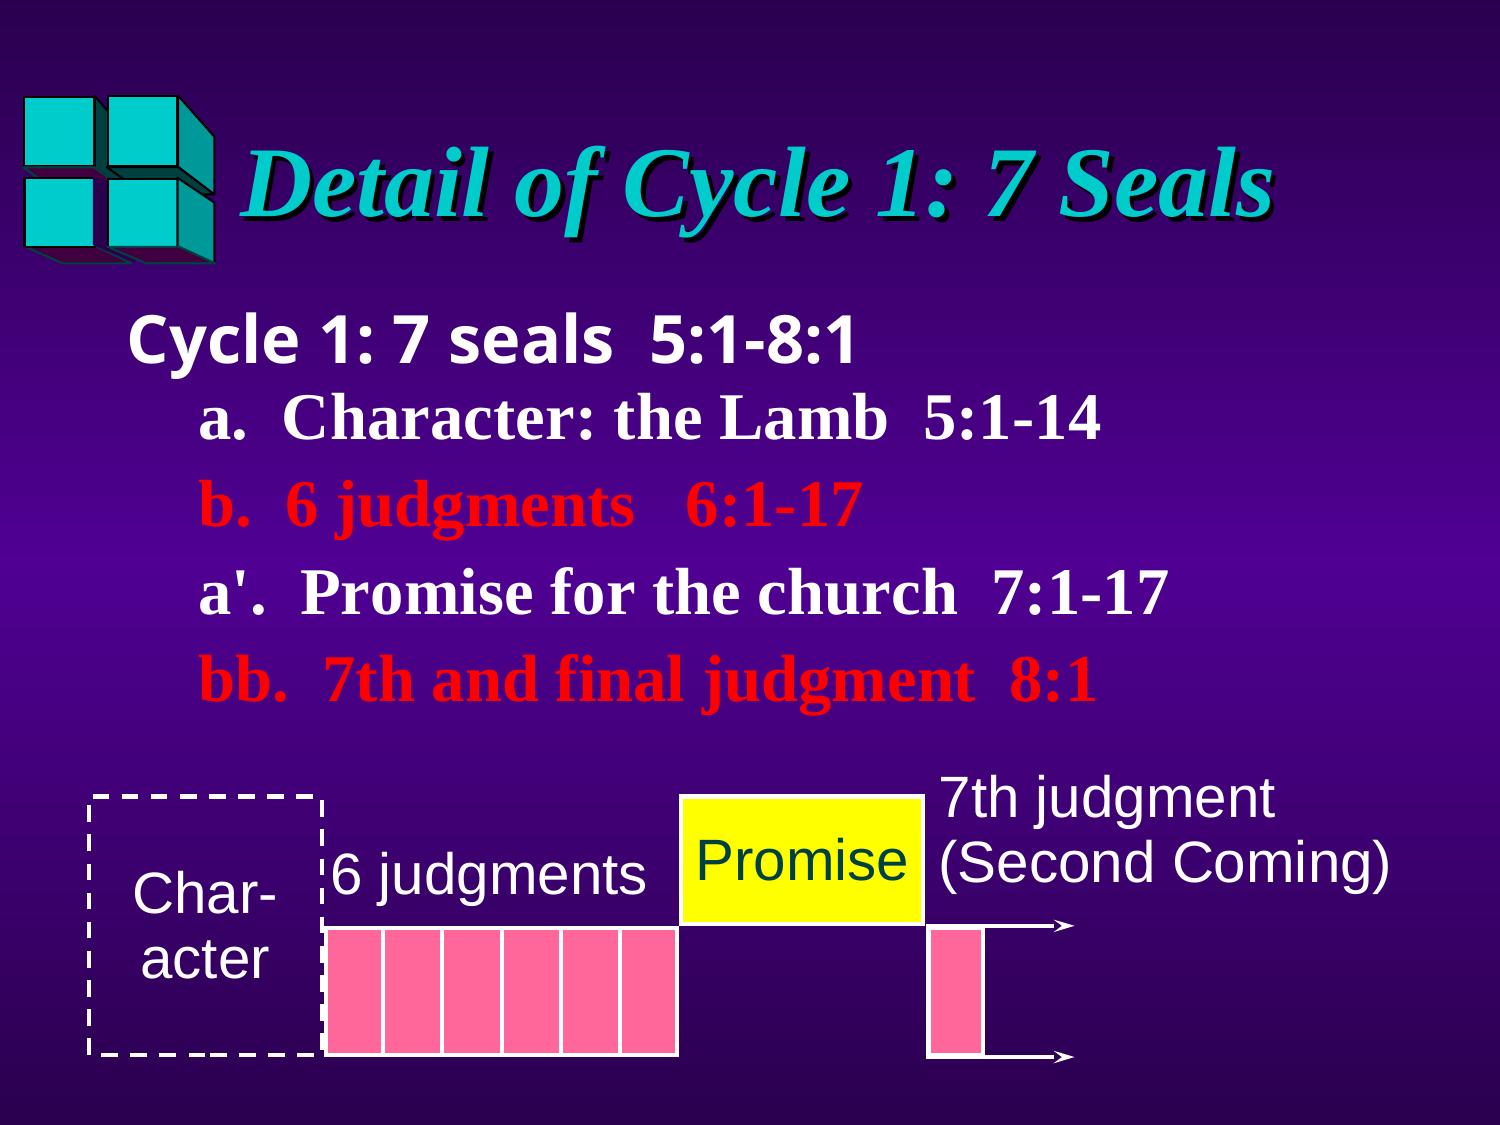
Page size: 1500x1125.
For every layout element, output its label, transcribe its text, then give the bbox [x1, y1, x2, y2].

text_box a'. Promise for the church 7:1-17 [112, 547, 1460, 635]
text_box bb. 7th and final judgment 8:1 [112, 635, 1460, 726]
text_box Promise [681, 796, 923, 924]
text_box 7th judgment (Second Coming) [924, 757, 1461, 902]
text_box [385, 927, 440, 1055]
text_box [325, 927, 381, 1055]
list Cycle 1: 7 seals 5:1-8:1 [112, 285, 1460, 372]
text_box a. Character: the Lamb 5:1-14 [112, 372, 1460, 460]
text_box Char- acter [88, 796, 322, 1055]
text_box [504, 927, 559, 1055]
title Detail of Cycle 1: 7 Seals [224, 78, 1388, 285]
text_box [622, 927, 678, 1055]
text_box [444, 927, 500, 1055]
text_box b. 6 judgments 6:1-17 [112, 460, 1460, 547]
text_box [563, 927, 618, 1055]
text_box 6 judgments [315, 835, 681, 915]
text_box [928, 927, 984, 1055]
